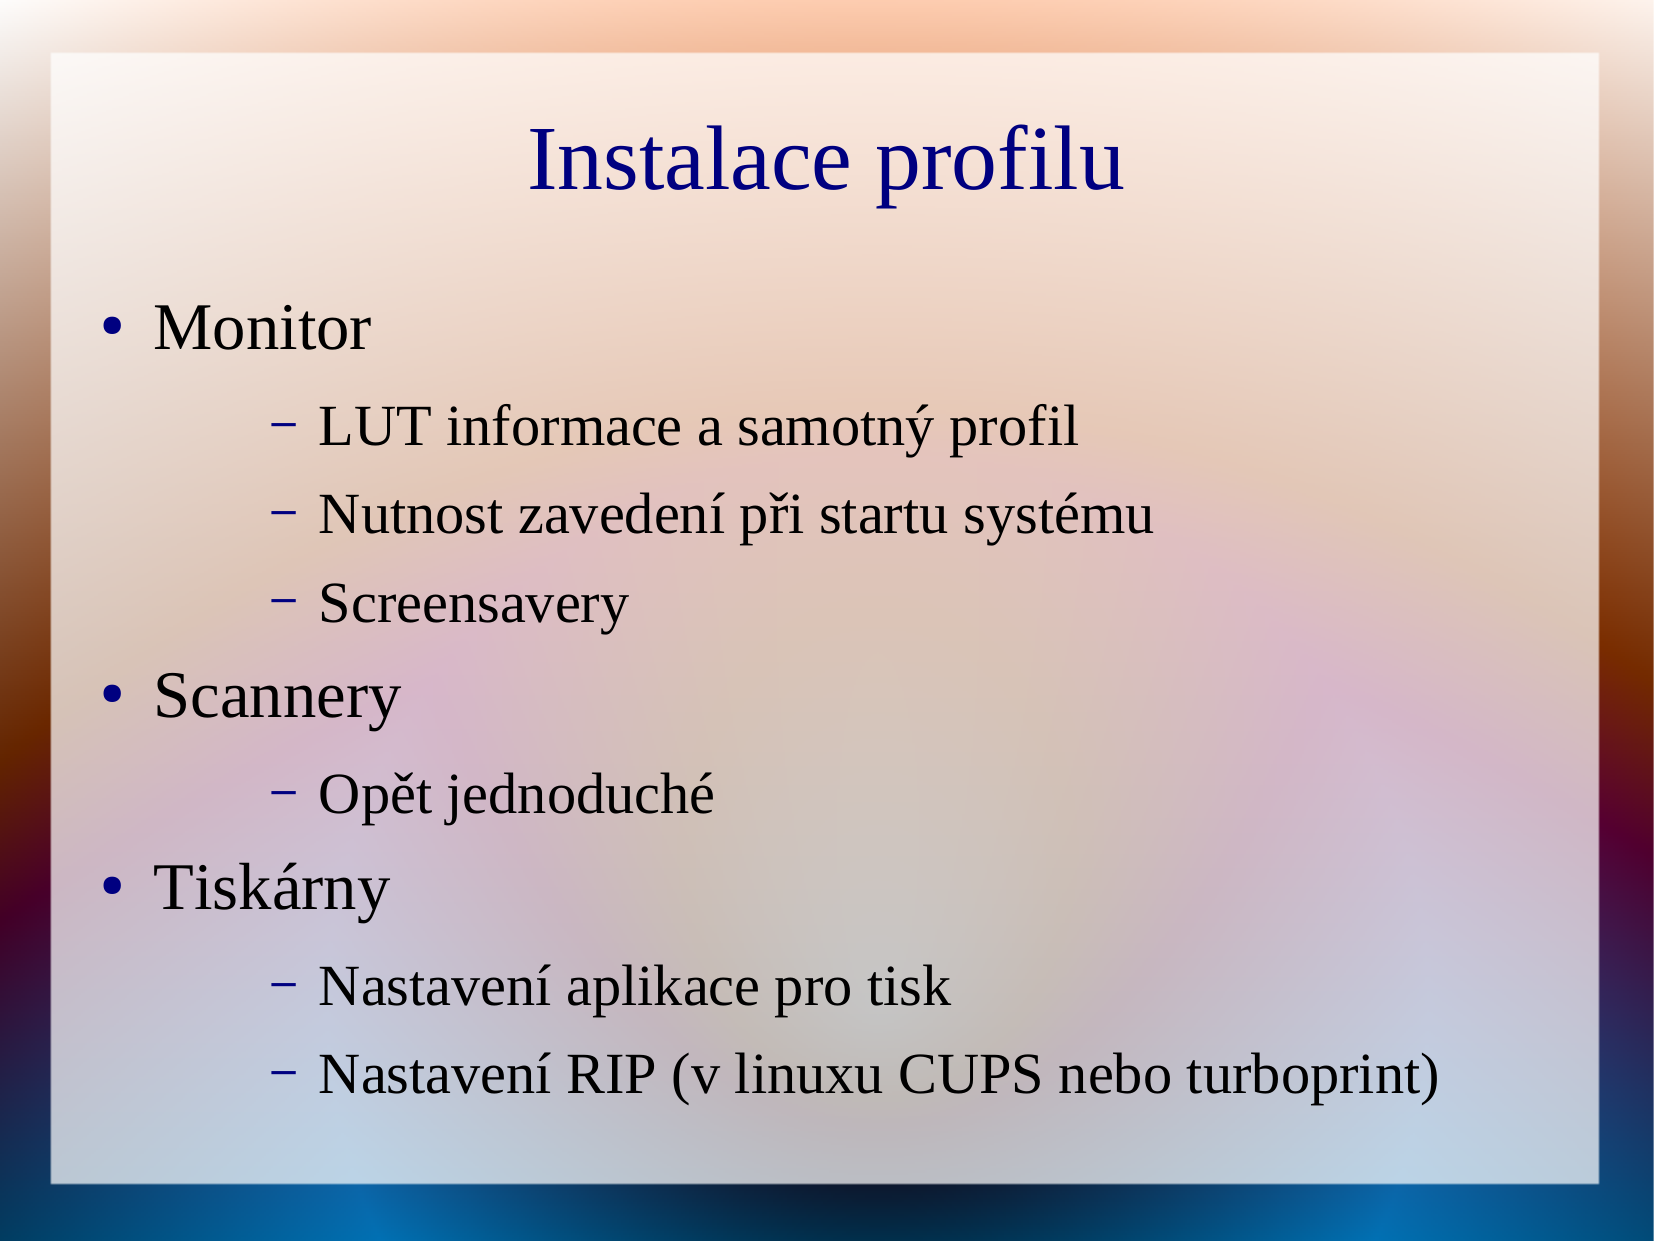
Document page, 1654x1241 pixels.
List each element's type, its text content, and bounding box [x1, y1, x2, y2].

list Monitor LUT informace a samotný profil Nutnost zavedení při startu systému Screensavery Scannery Opět jednoduché Tiskárny Nastavení aplikace pro tisk Nastavení RIP (v linuxu CUPS nebo turboprint) [82, 290, 1571, 1107]
title Instalace profilu [82, 55, 1571, 263]
picture [0, 0, 1654, 1241]
